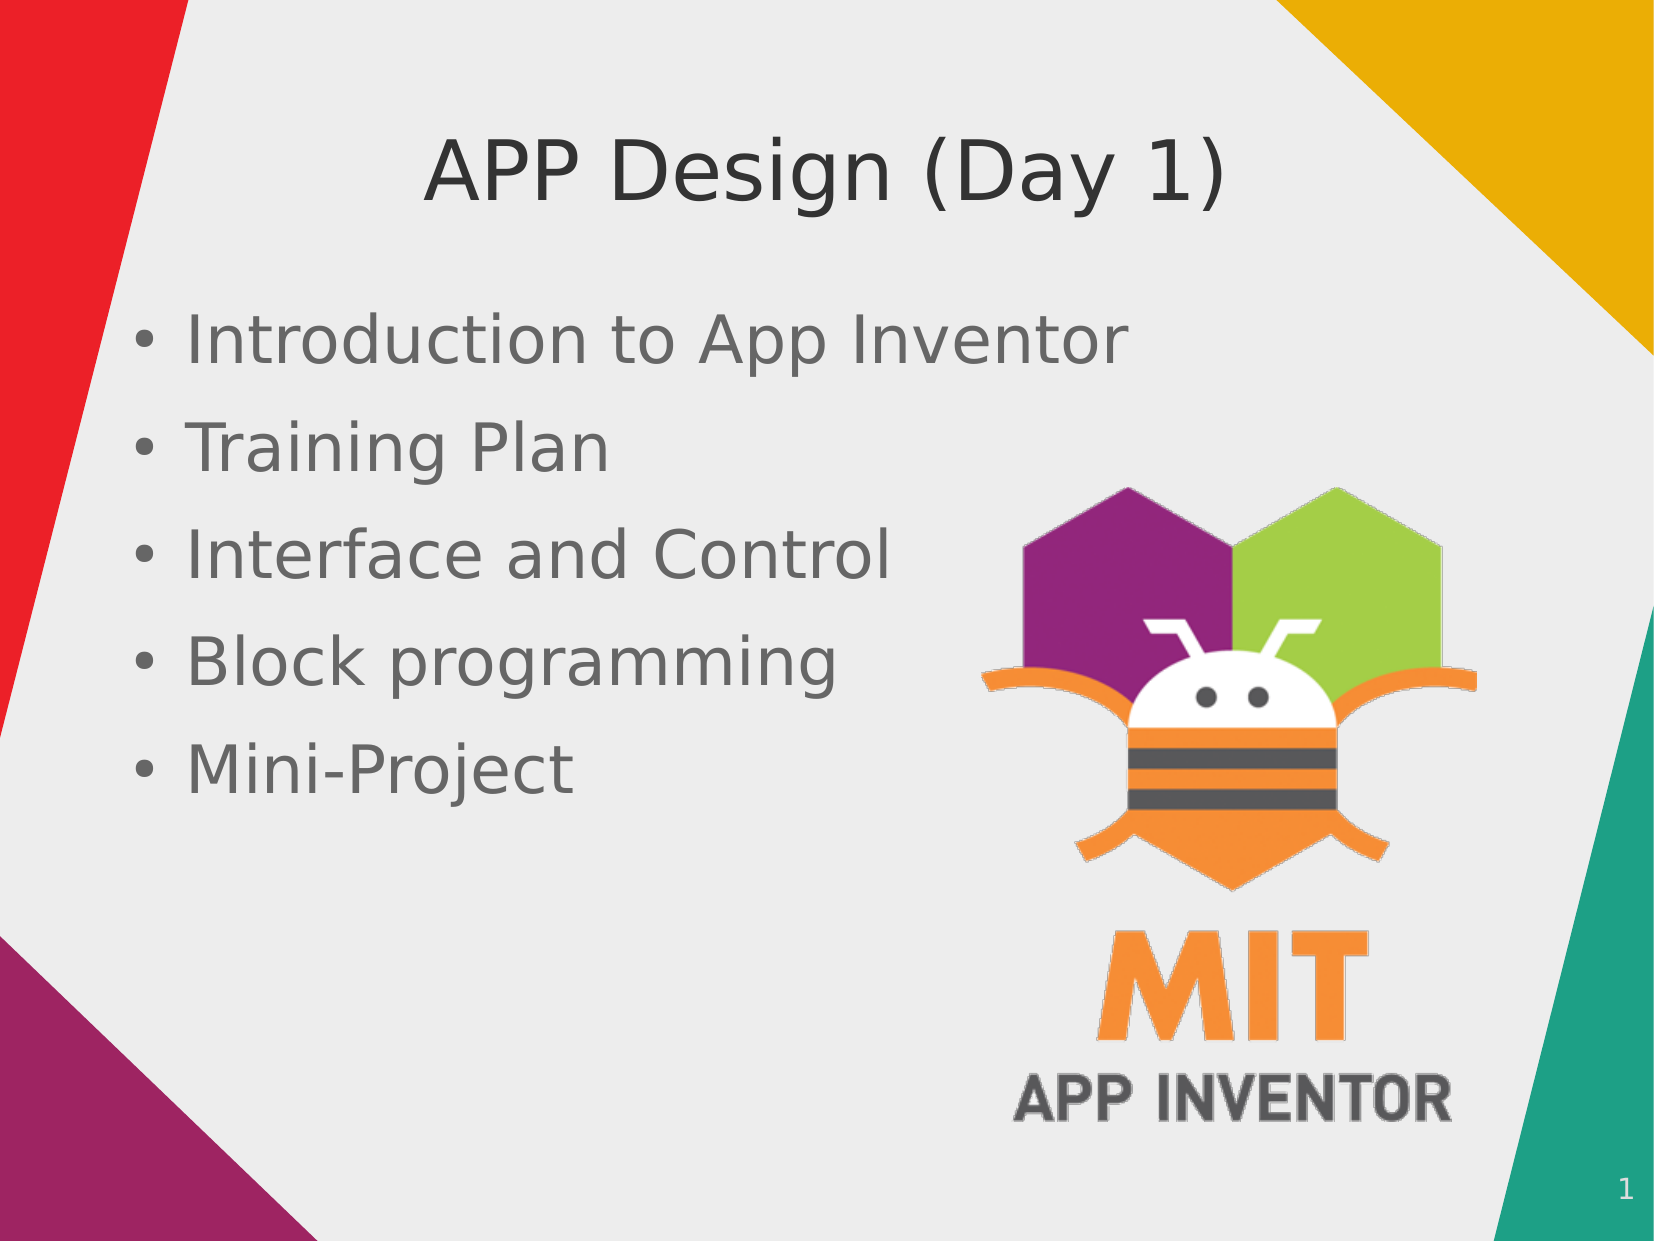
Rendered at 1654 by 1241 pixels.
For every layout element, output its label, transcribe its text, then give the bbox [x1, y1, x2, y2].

picture [981, 487, 1477, 1123]
list Introduction to App Inventor Training Plan Interface and Control Block programming Mini-Project [114, 302, 1539, 1033]
title APP Design (Day 1) [114, 73, 1539, 271]
